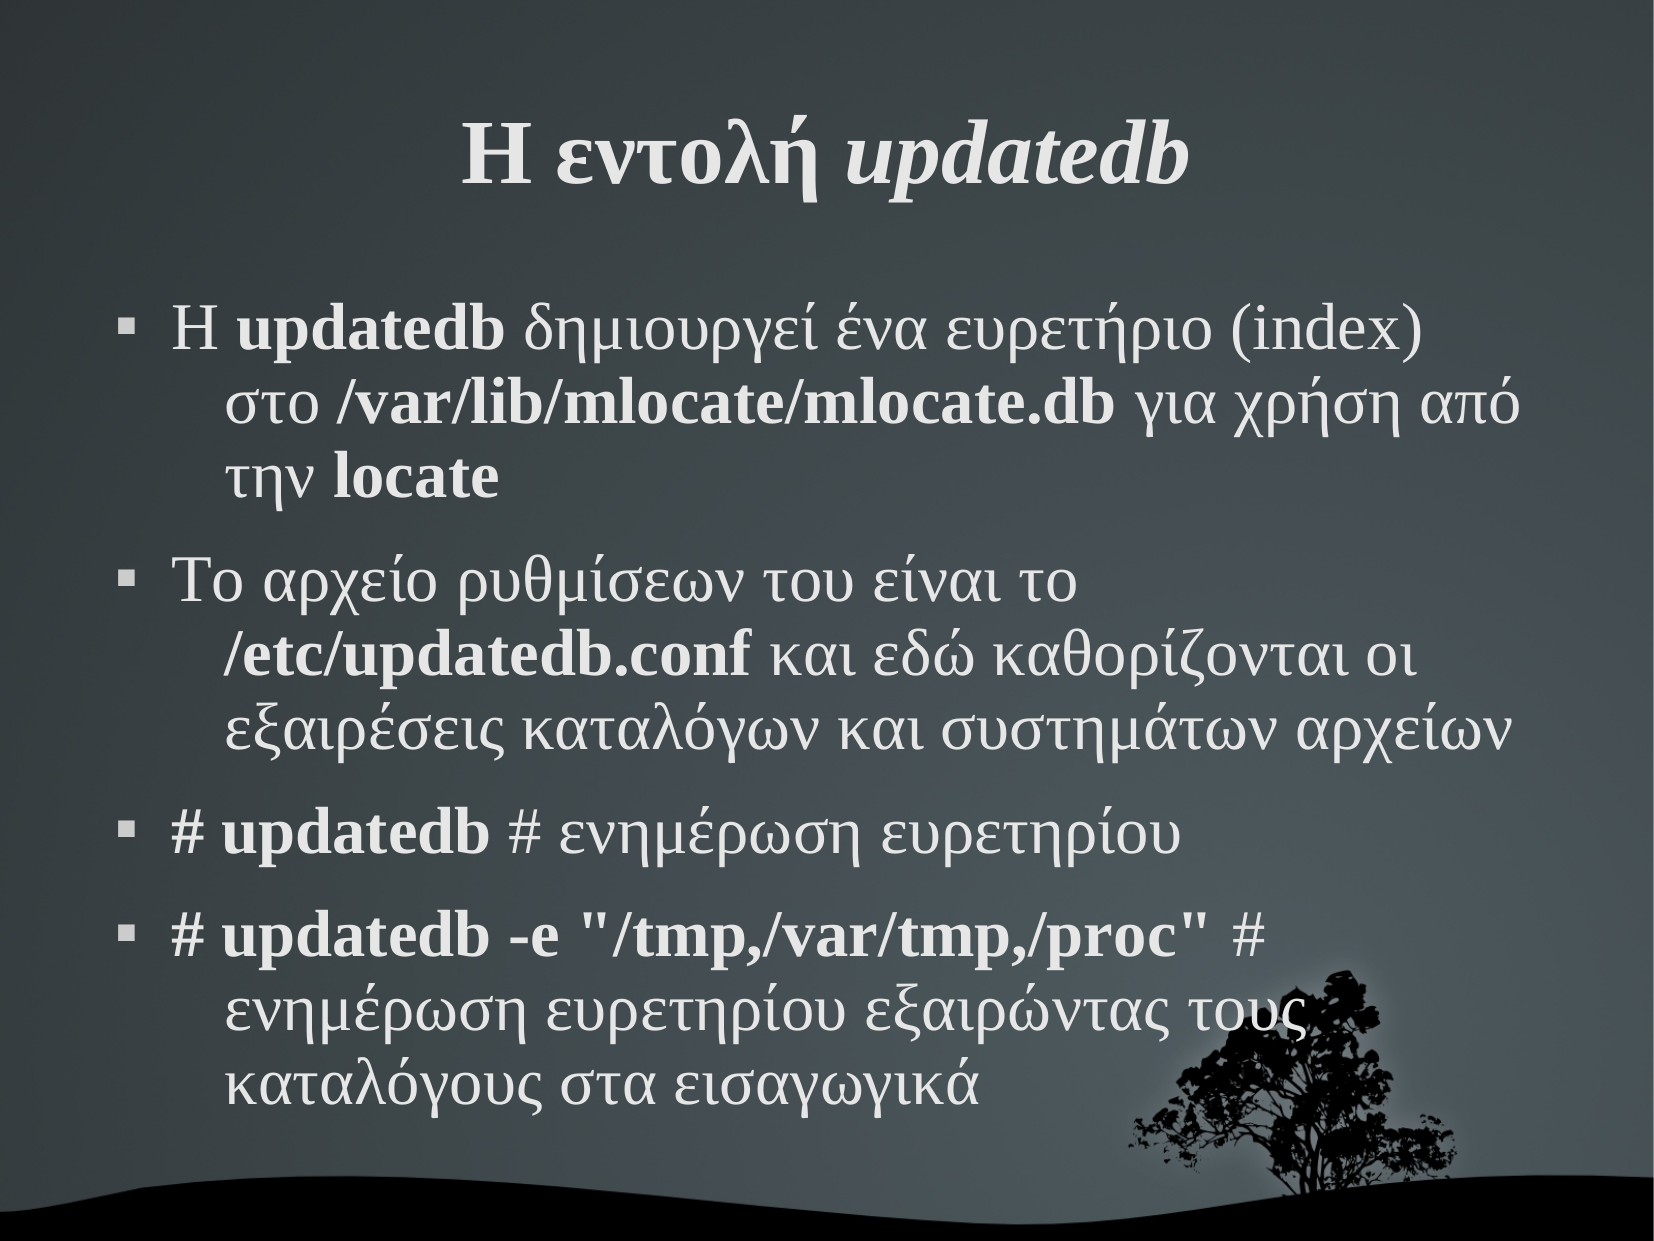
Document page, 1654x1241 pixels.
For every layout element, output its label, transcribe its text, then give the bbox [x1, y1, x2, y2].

picture [0, 0, 1654, 1241]
list Η updatedb δημιουργεί ένα ευρετήριο (index) στο /var/lib/mlocate/mlocate.db για χρήση από την locate Το αρχείο ρυθμίσεων του είναι το /etc/updatedb.conf και εδώ καθορίζονται οι εξαιρέσεις καταλόγων και συστημάτων αρχείων # updatedb # ενημέρωση ευρετηρίου # updatedb -e "/tmp,/var/tmp,/proc" # ενημέρωση ευρετηρίου εξαιρώντας τους καταλόγους στα εισαγωγικά [82, 290, 1571, 1226]
title Η εντολή updatedb [82, 49, 1571, 257]
